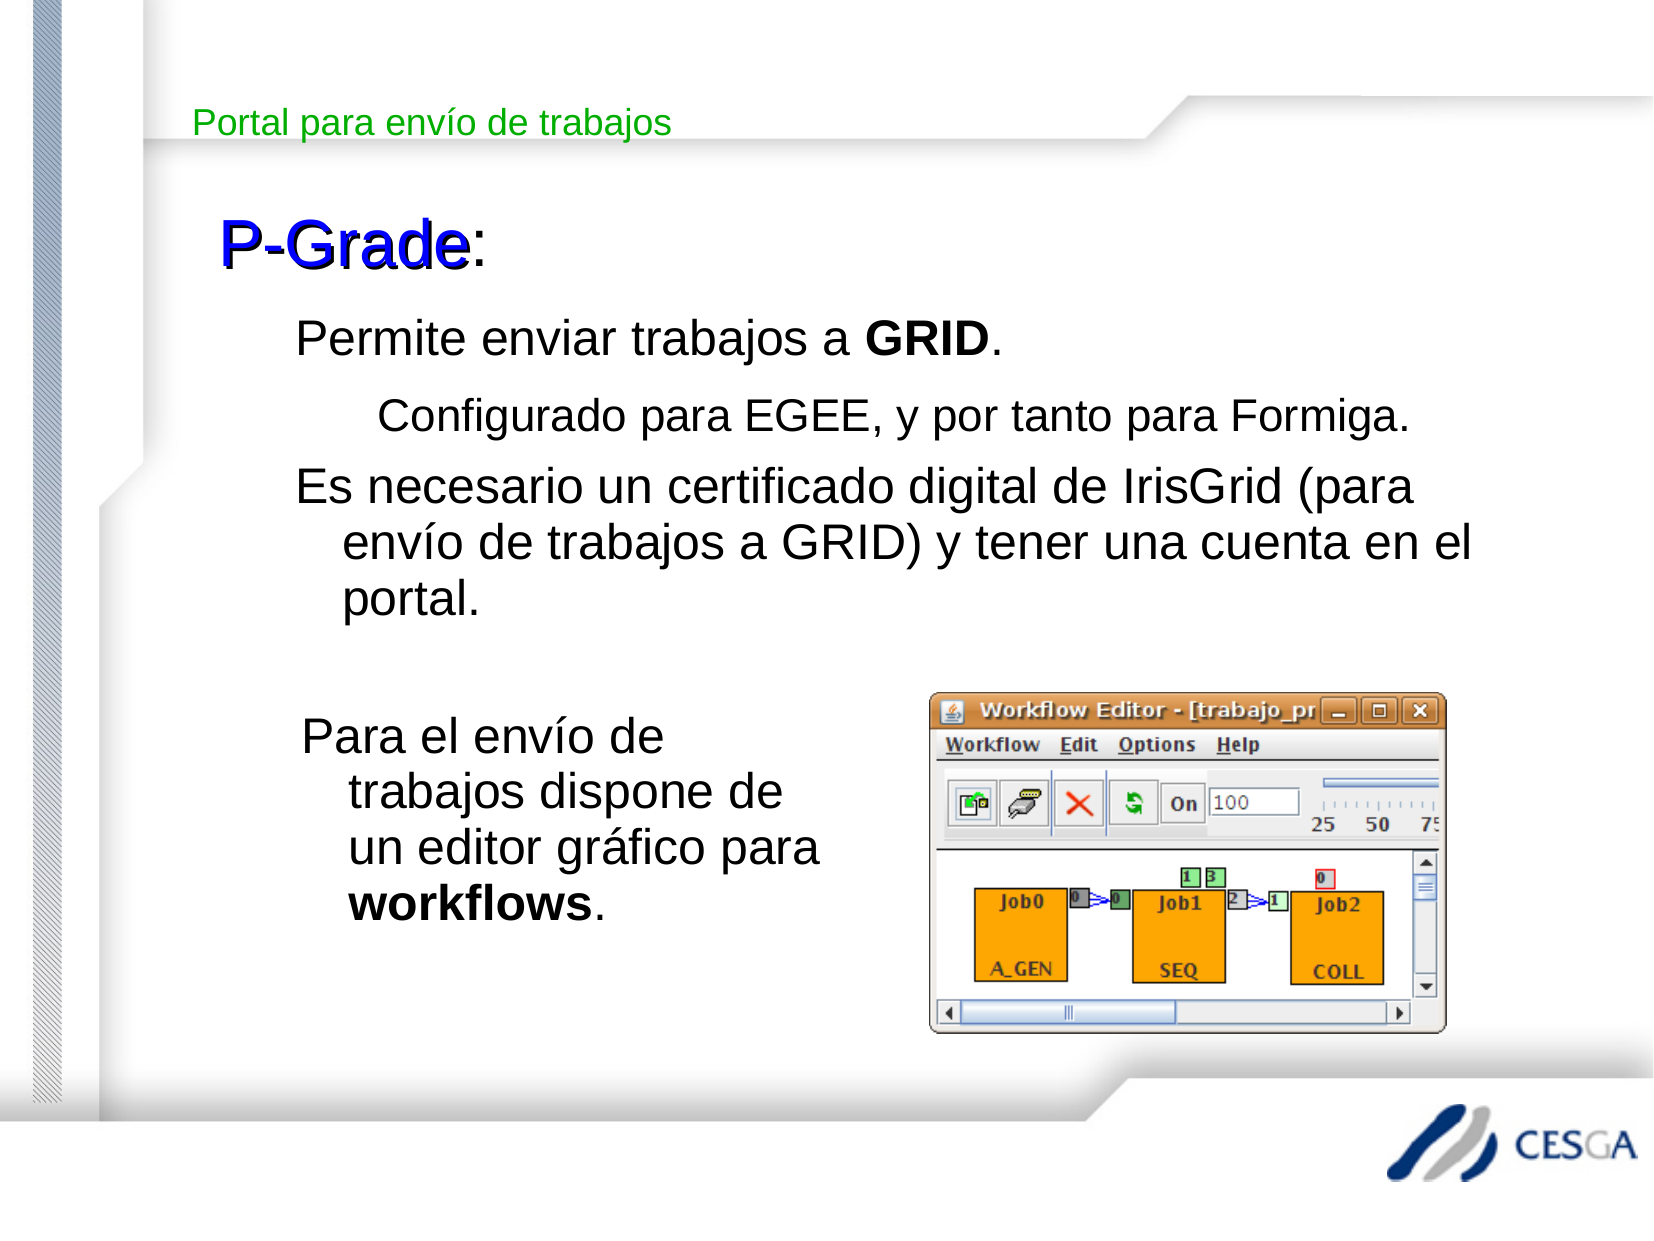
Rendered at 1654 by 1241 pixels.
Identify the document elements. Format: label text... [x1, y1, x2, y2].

picture [0, 0, 1654, 1241]
text_box Para el envío de trabajos dispone de un editor gráfico para workflows. [206, 708, 827, 987]
text_box Portal para envío de trabajos [177, 88, 739, 151]
text_box P-Grade: Permite enviar trabajos a GRID. Configurado para EGEE, y por tanto para Formiga. Es necesario un certificado digital de IrisGrid (para envío de trabajos a GRID) y tener una cuenta en el portal. [200, 206, 1506, 947]
